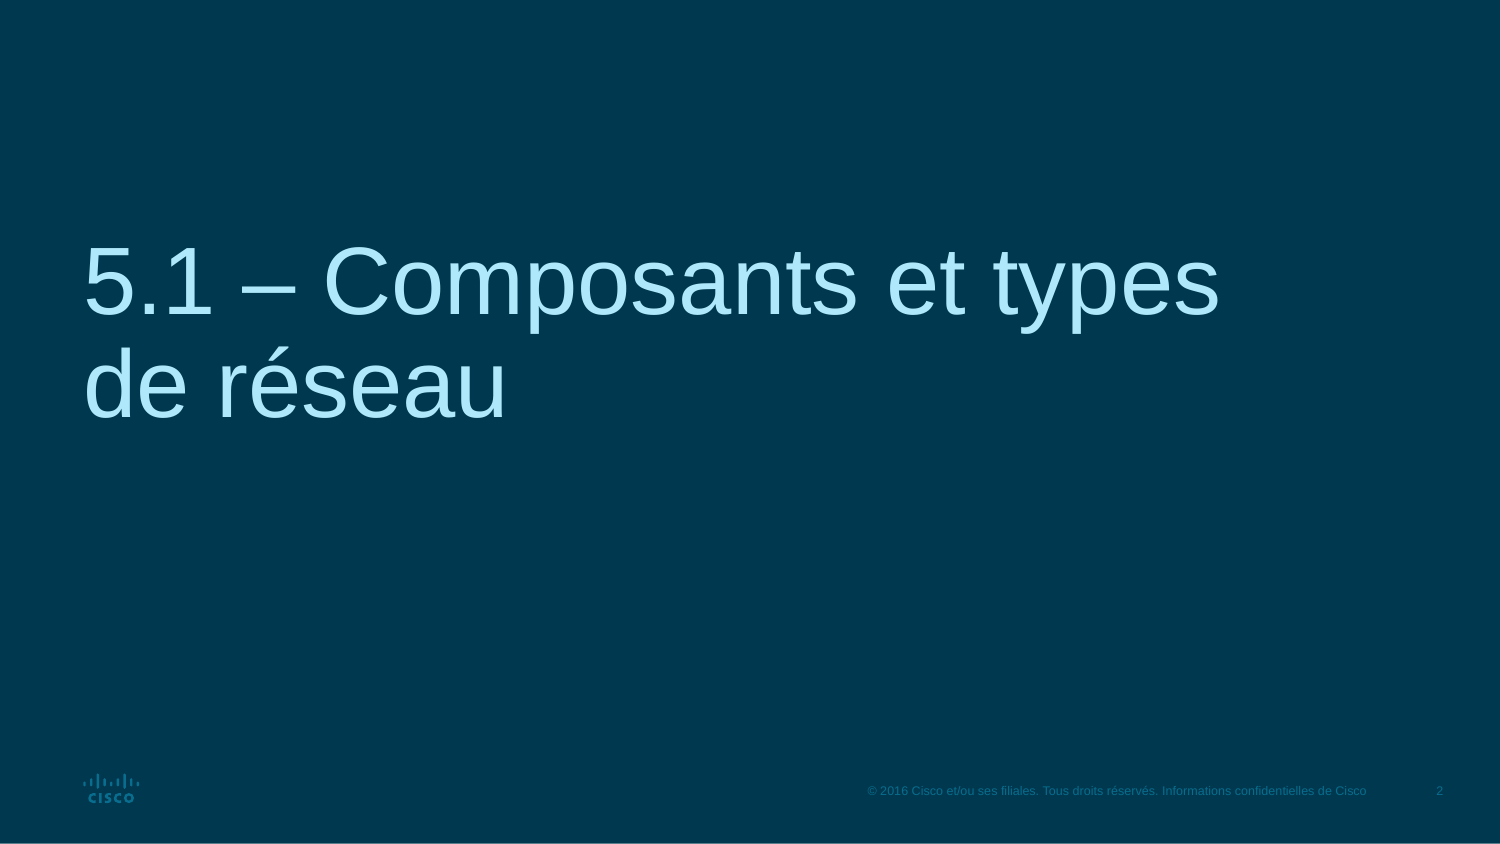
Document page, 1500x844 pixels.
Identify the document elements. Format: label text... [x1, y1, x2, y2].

title 5.1 – Composants et types de réseau [68, 150, 1315, 446]
